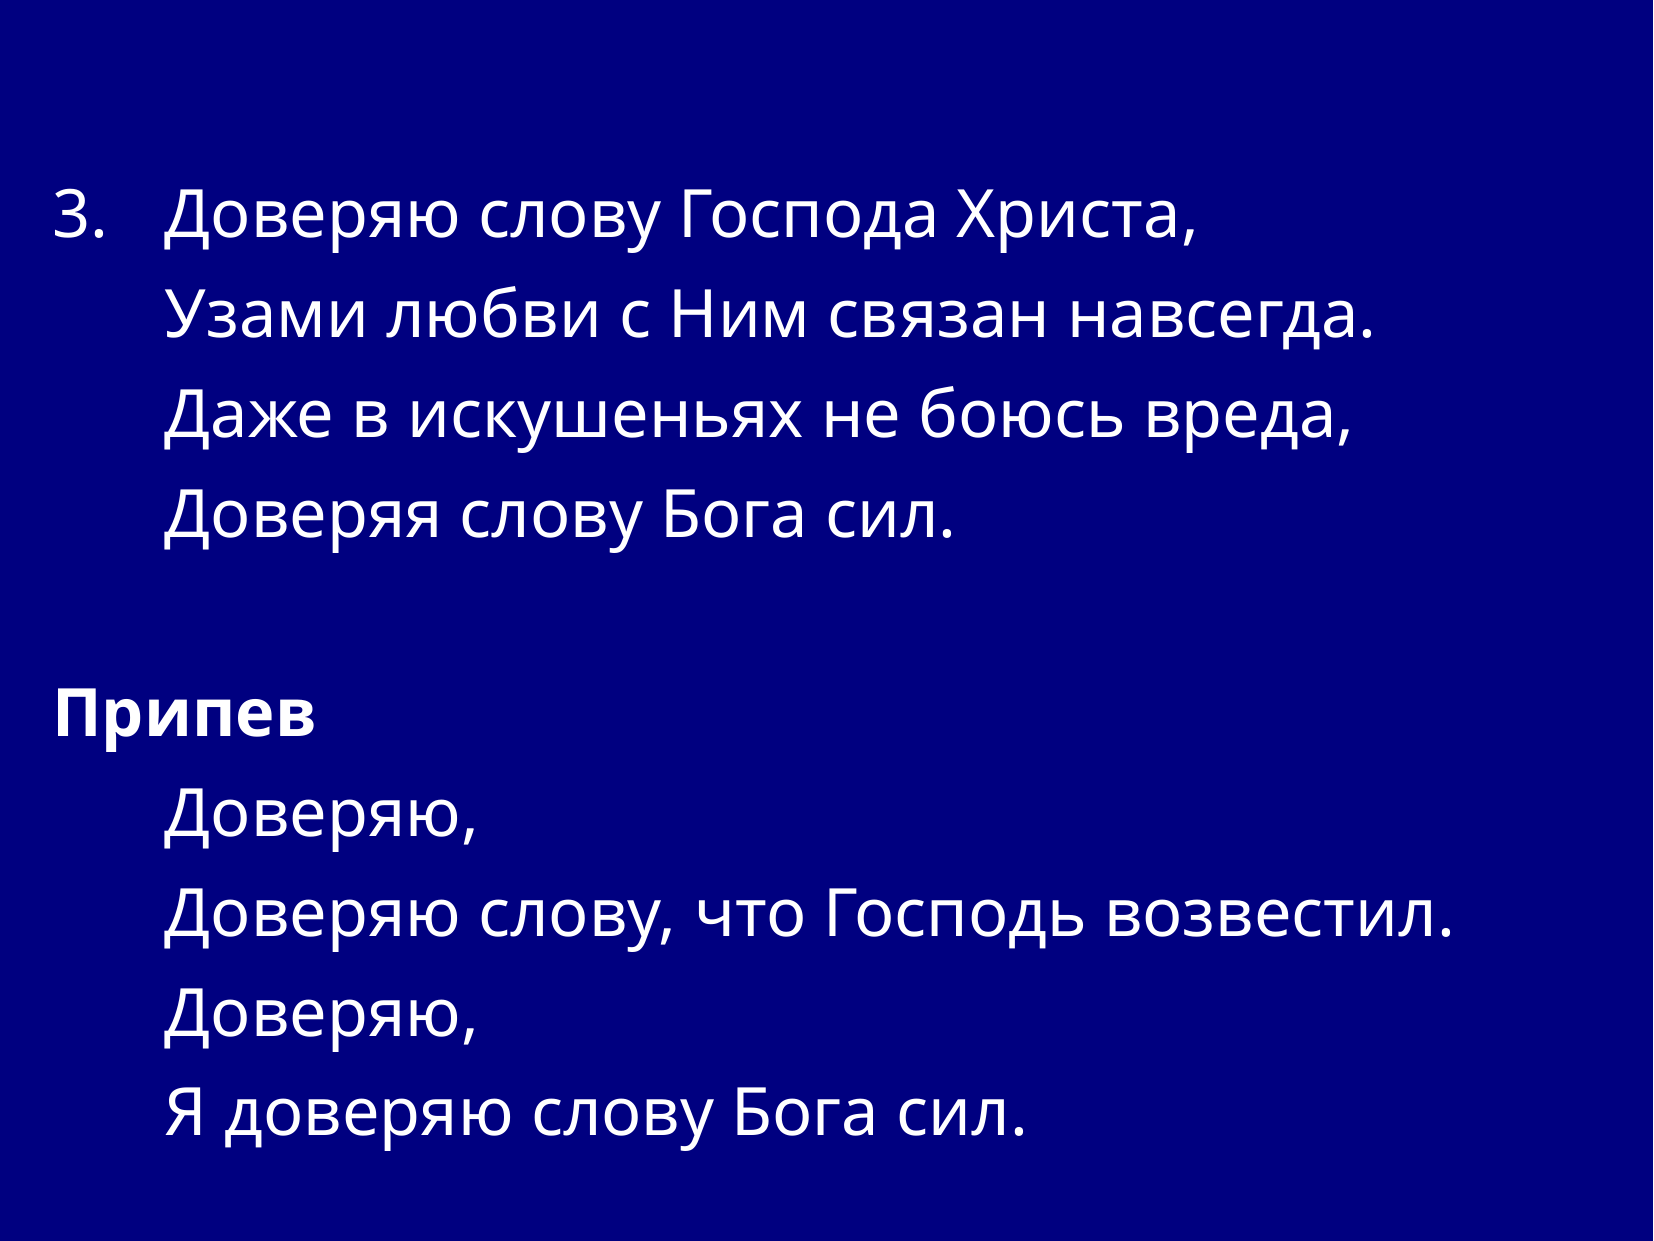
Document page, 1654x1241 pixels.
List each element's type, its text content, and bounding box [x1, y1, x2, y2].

text_box 3. Доверяю слову Господа Христа, Узами любви с Ним связан навсегда. Даже в искушеньях не боюсь вреда, Доверяя слову Бога сил. Припев Доверяю, Доверяю слову, что Господь возвестил. Доверяю, Я доверяю слову Бога сил. [37, 150, 1651, 1163]
